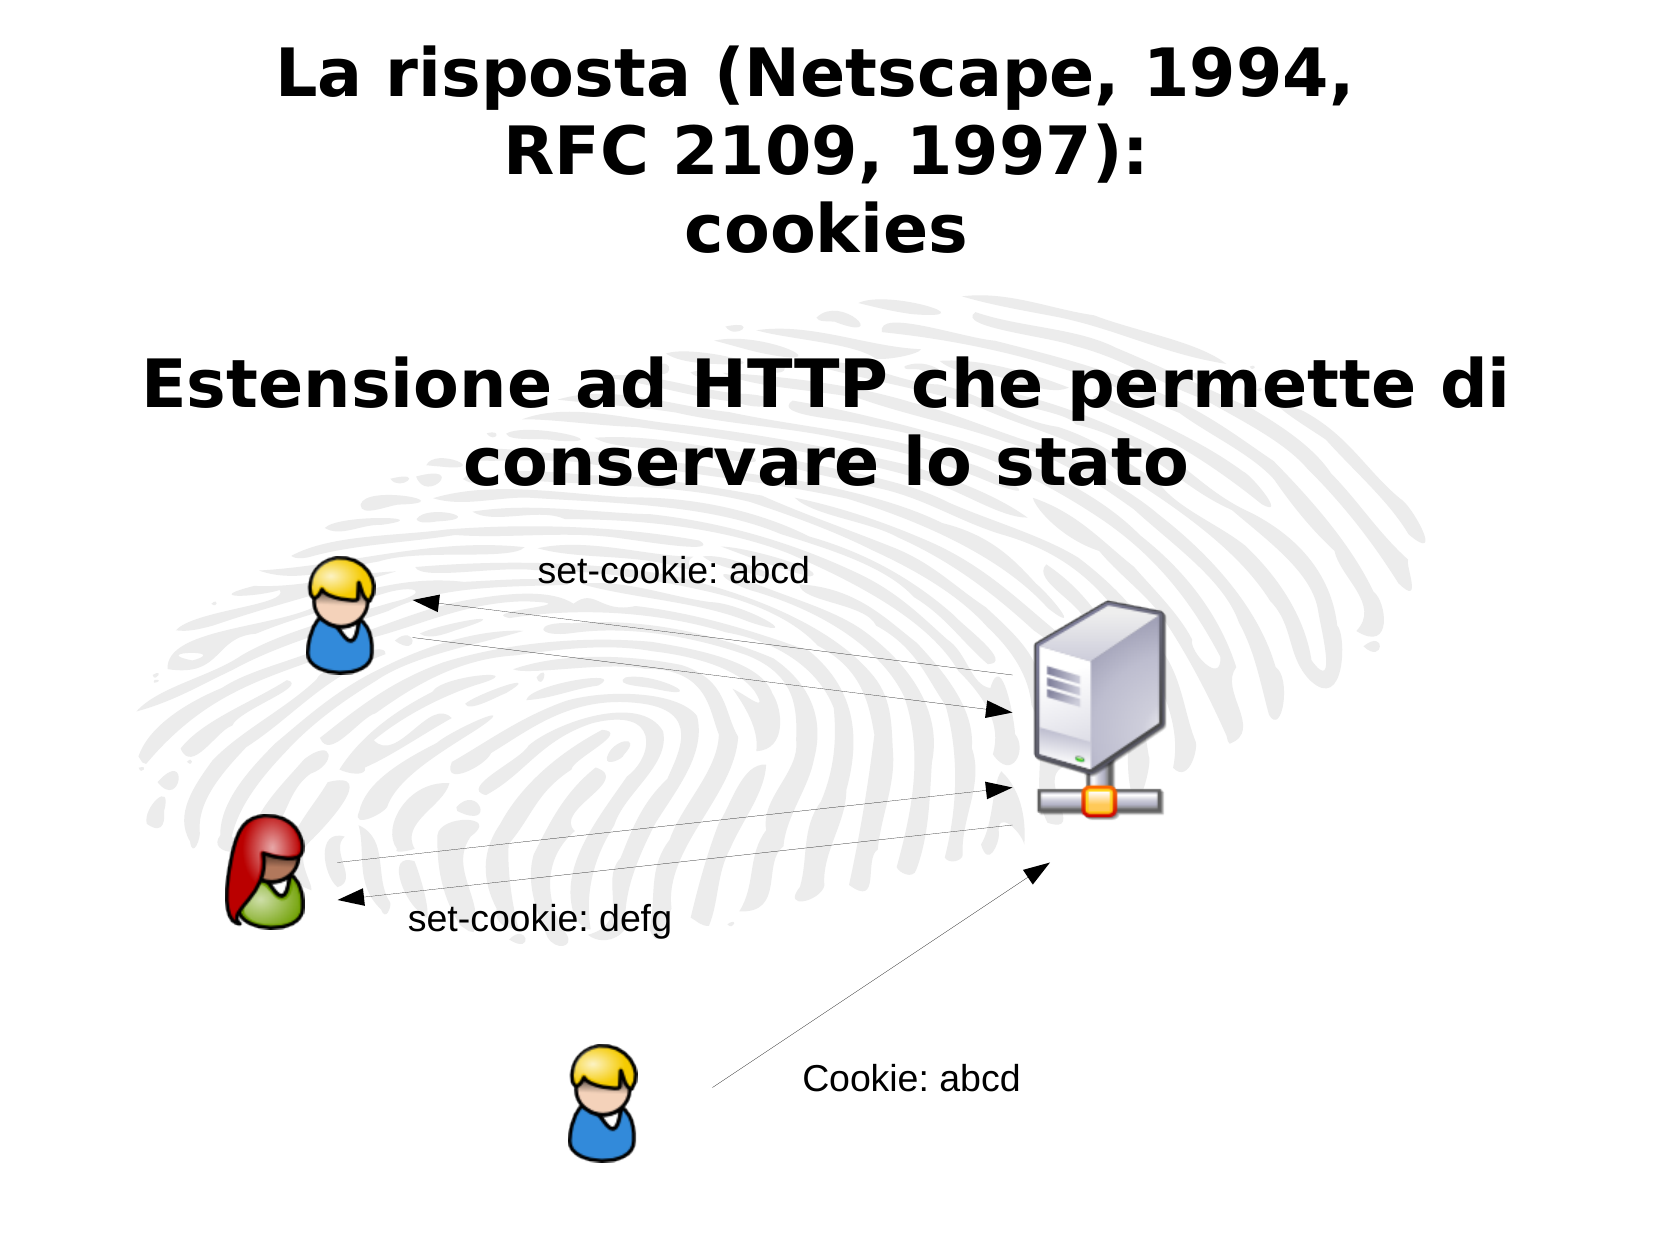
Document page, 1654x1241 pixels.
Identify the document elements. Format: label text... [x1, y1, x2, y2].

picture [975, 598, 1227, 826]
picture [306, 556, 376, 676]
subtitle La risposta (Netscape, 1994, RFC 2109, 1997): cookies Estensione ad HTTP che permette di conservare lo stato [82, 34, 1571, 1124]
picture [568, 1044, 638, 1163]
text_box Cookie: abcd [787, 1050, 1051, 1107]
text_box set-cookie: defg [393, 890, 846, 949]
picture [225, 814, 305, 930]
text_box set-cookie: abcd [522, 542, 976, 601]
